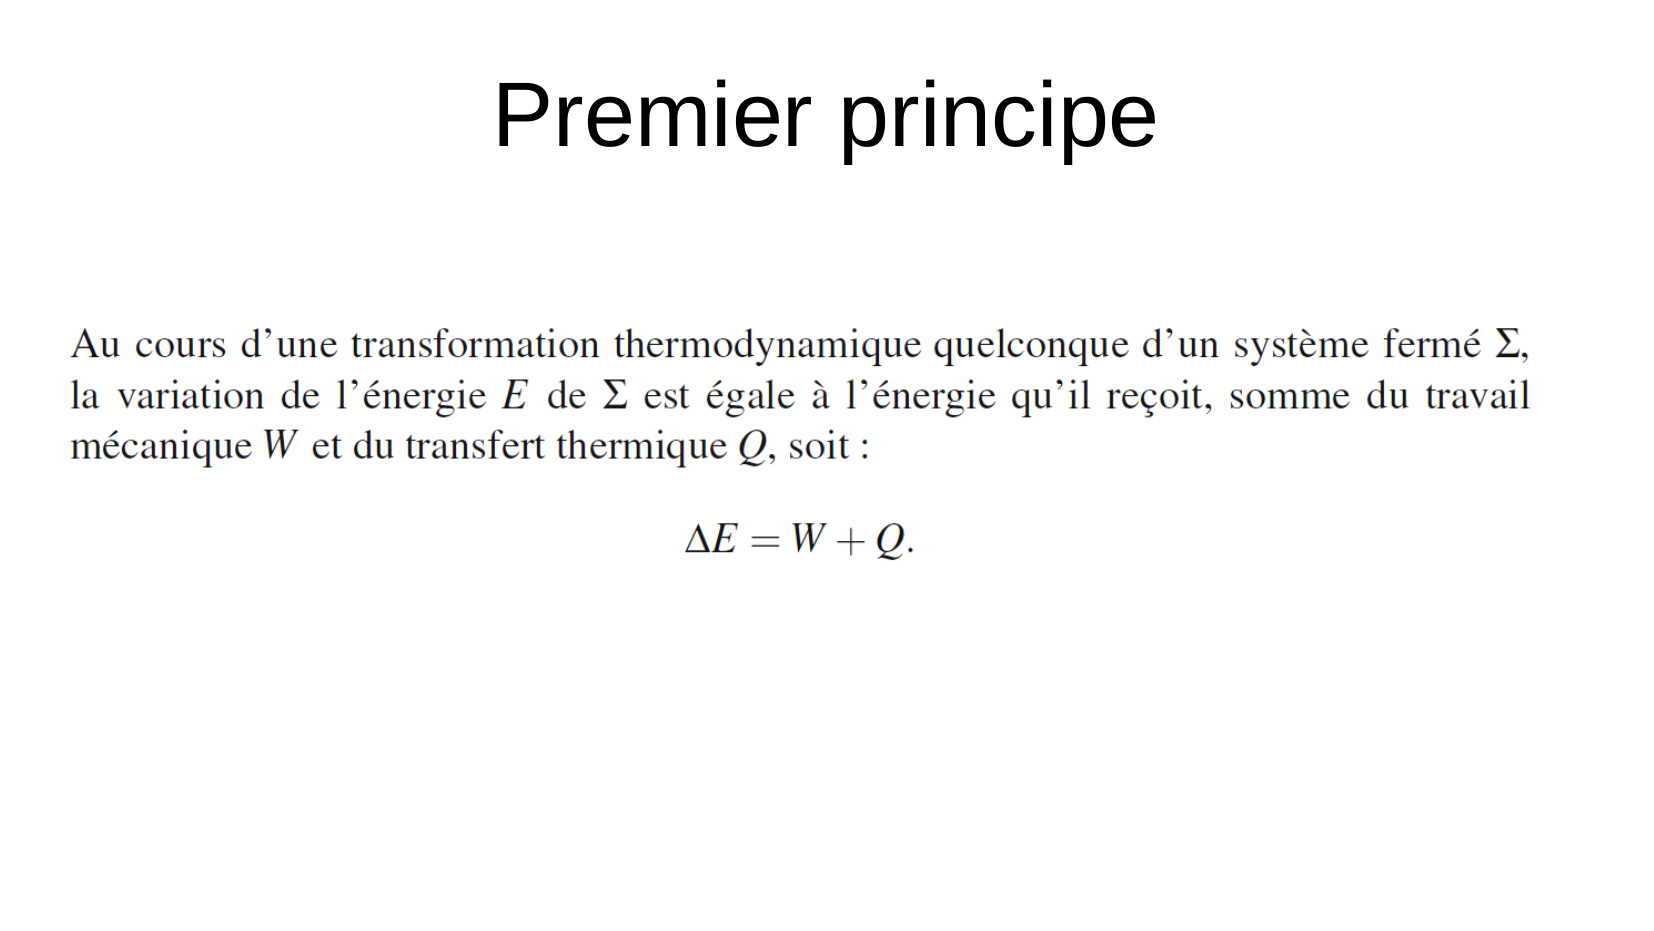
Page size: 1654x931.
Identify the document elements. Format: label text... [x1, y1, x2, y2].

title Premier principe [82, 37, 1571, 193]
picture [52, 317, 1595, 579]
